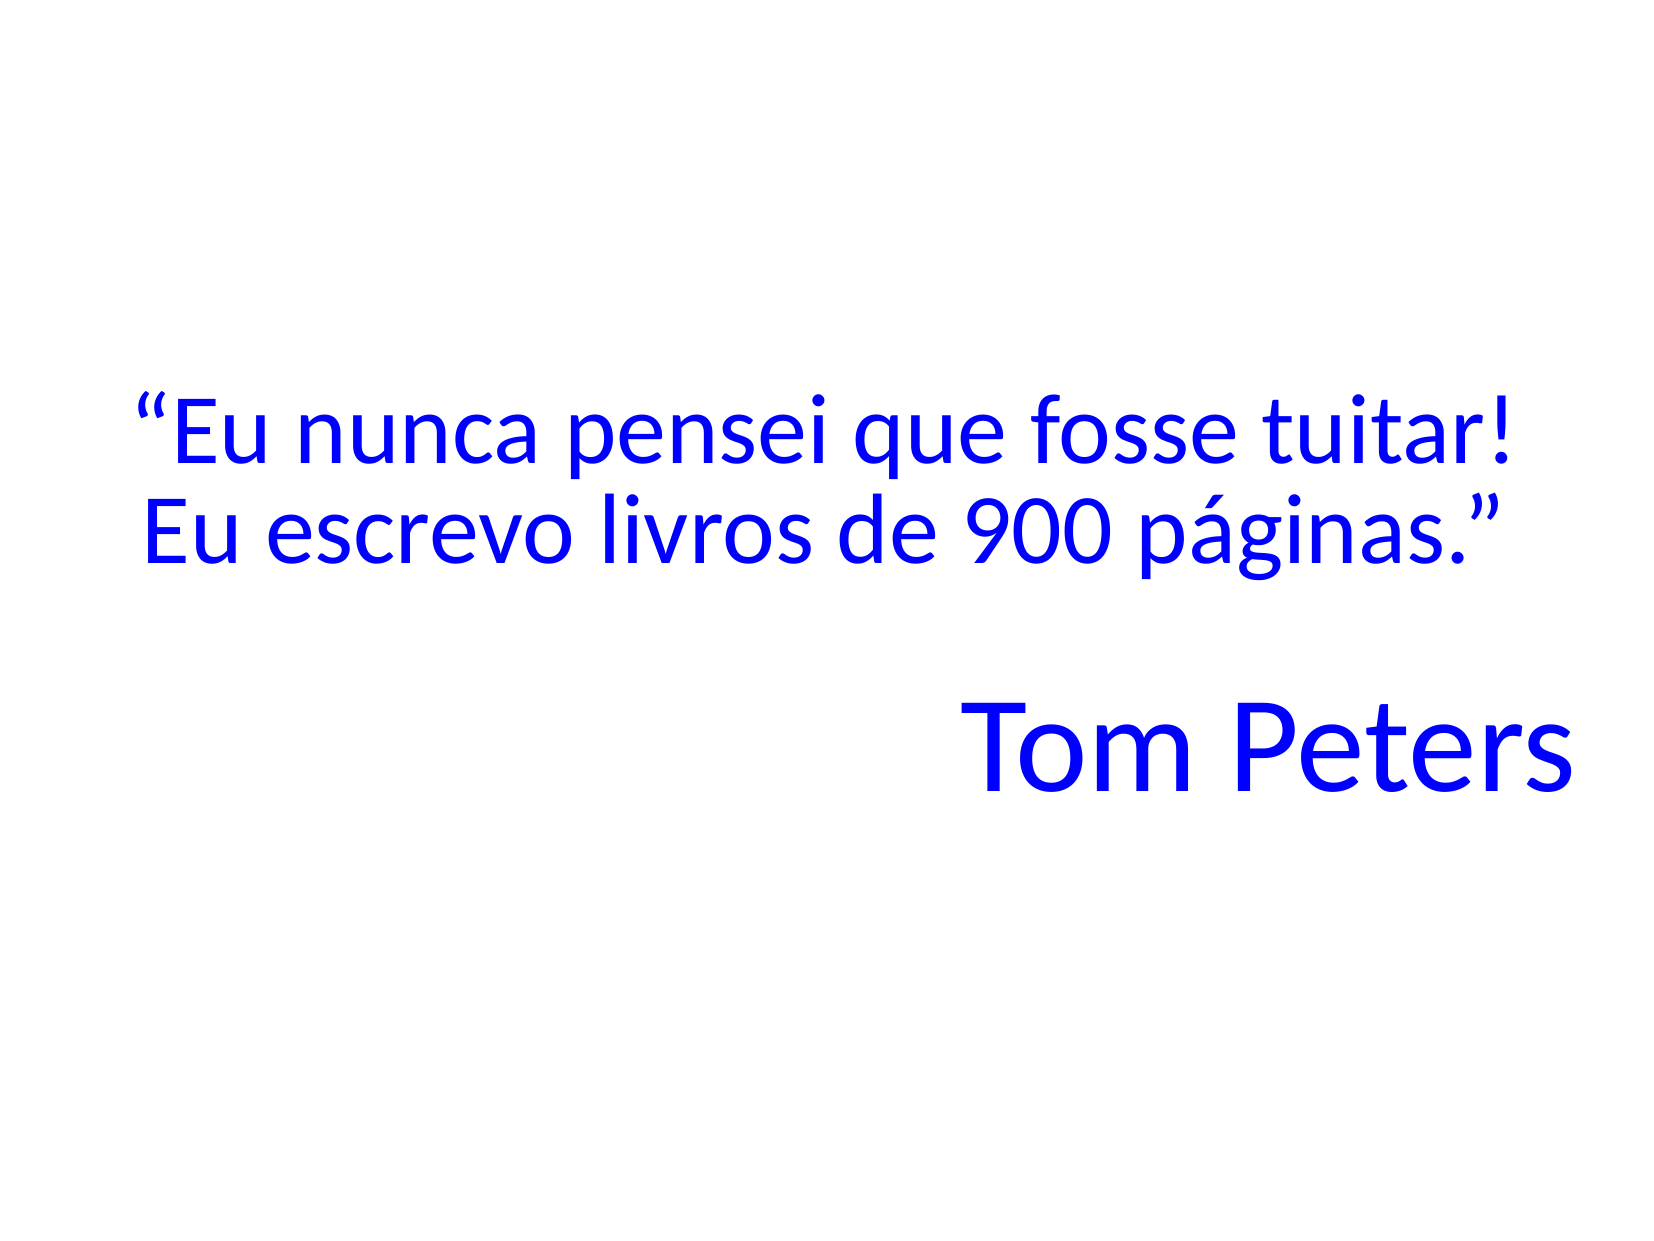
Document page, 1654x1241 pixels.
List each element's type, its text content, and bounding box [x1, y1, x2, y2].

subtitle “Eu nunca pensei que fosse tuitar! Eu escrevo livros de 900 páginas.” Tom Peters [70, 53, 1577, 1162]
